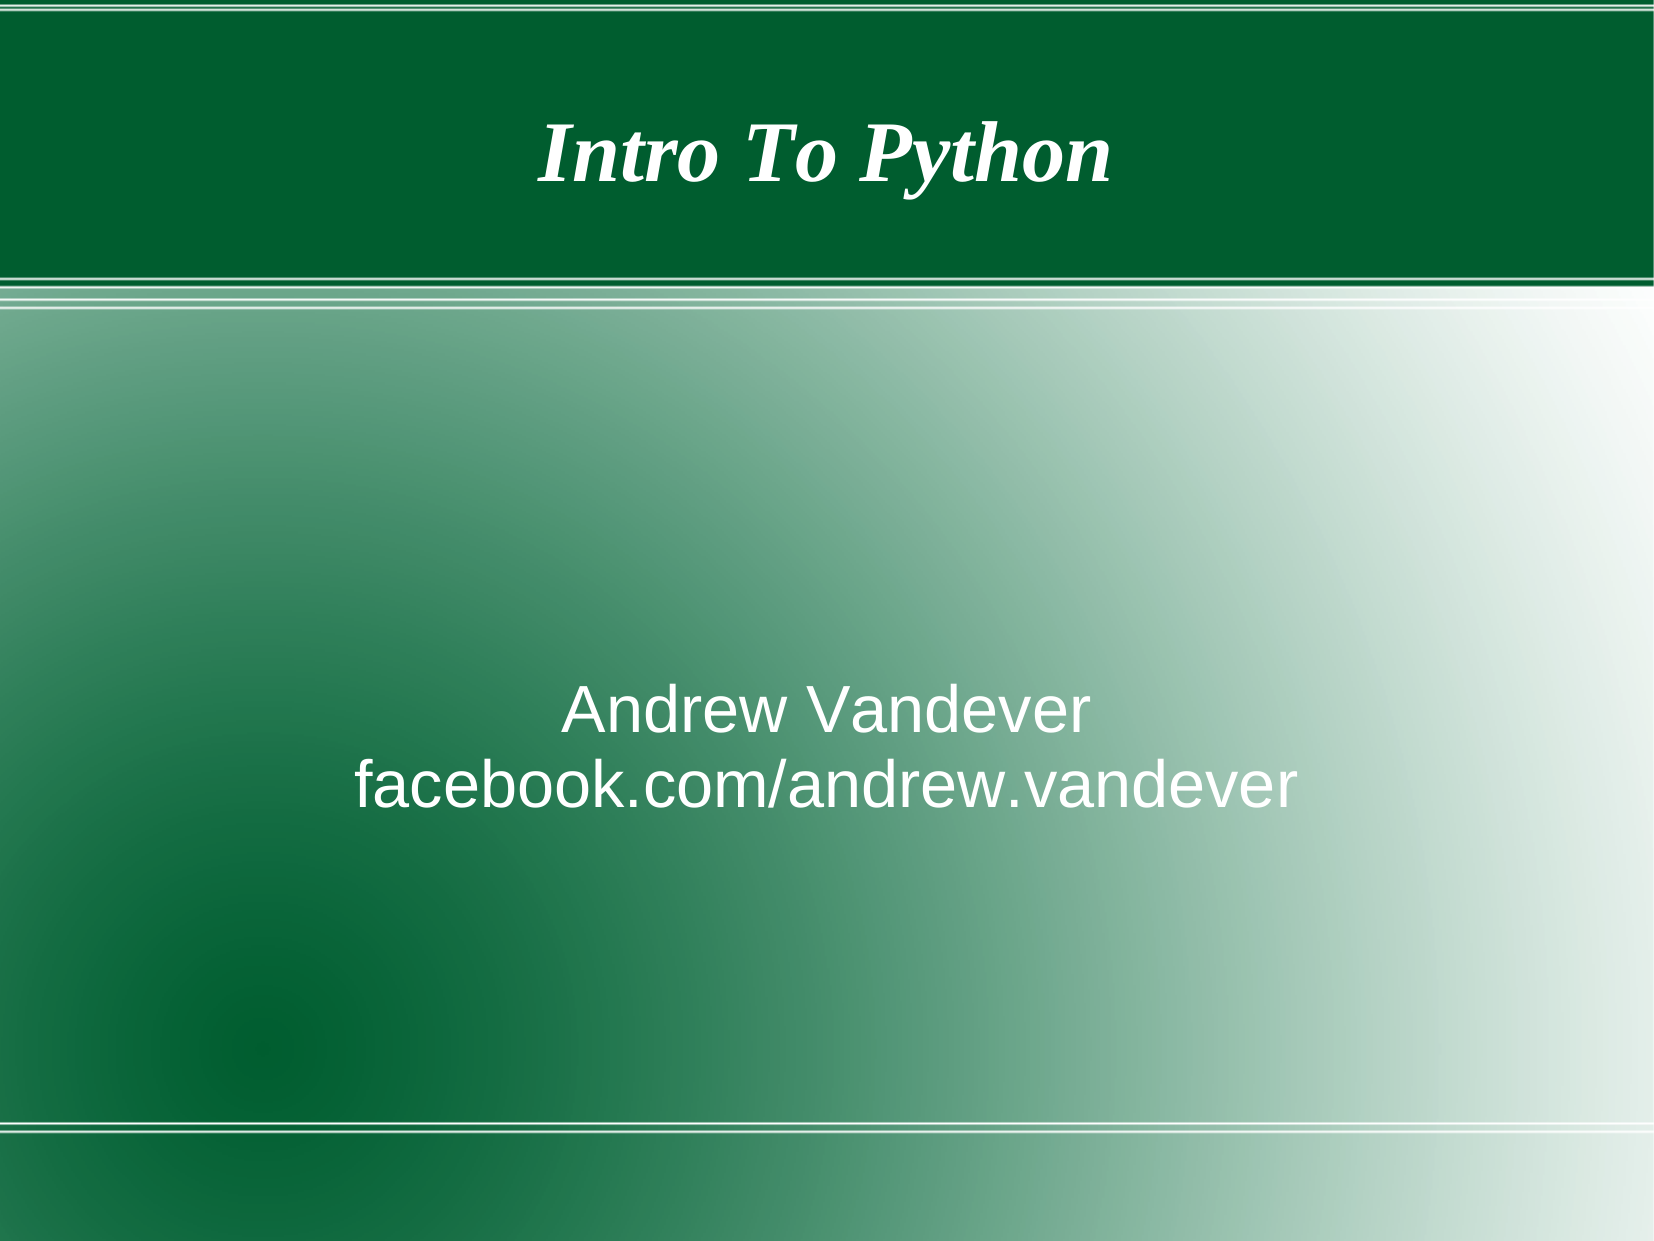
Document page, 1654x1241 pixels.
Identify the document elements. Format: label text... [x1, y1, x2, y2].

picture [0, 0, 1654, 1241]
title Intro To Python [82, 49, 1571, 257]
subtitle Andrew Vandever facebook.com/andrew.vandever [82, 337, 1571, 1156]
